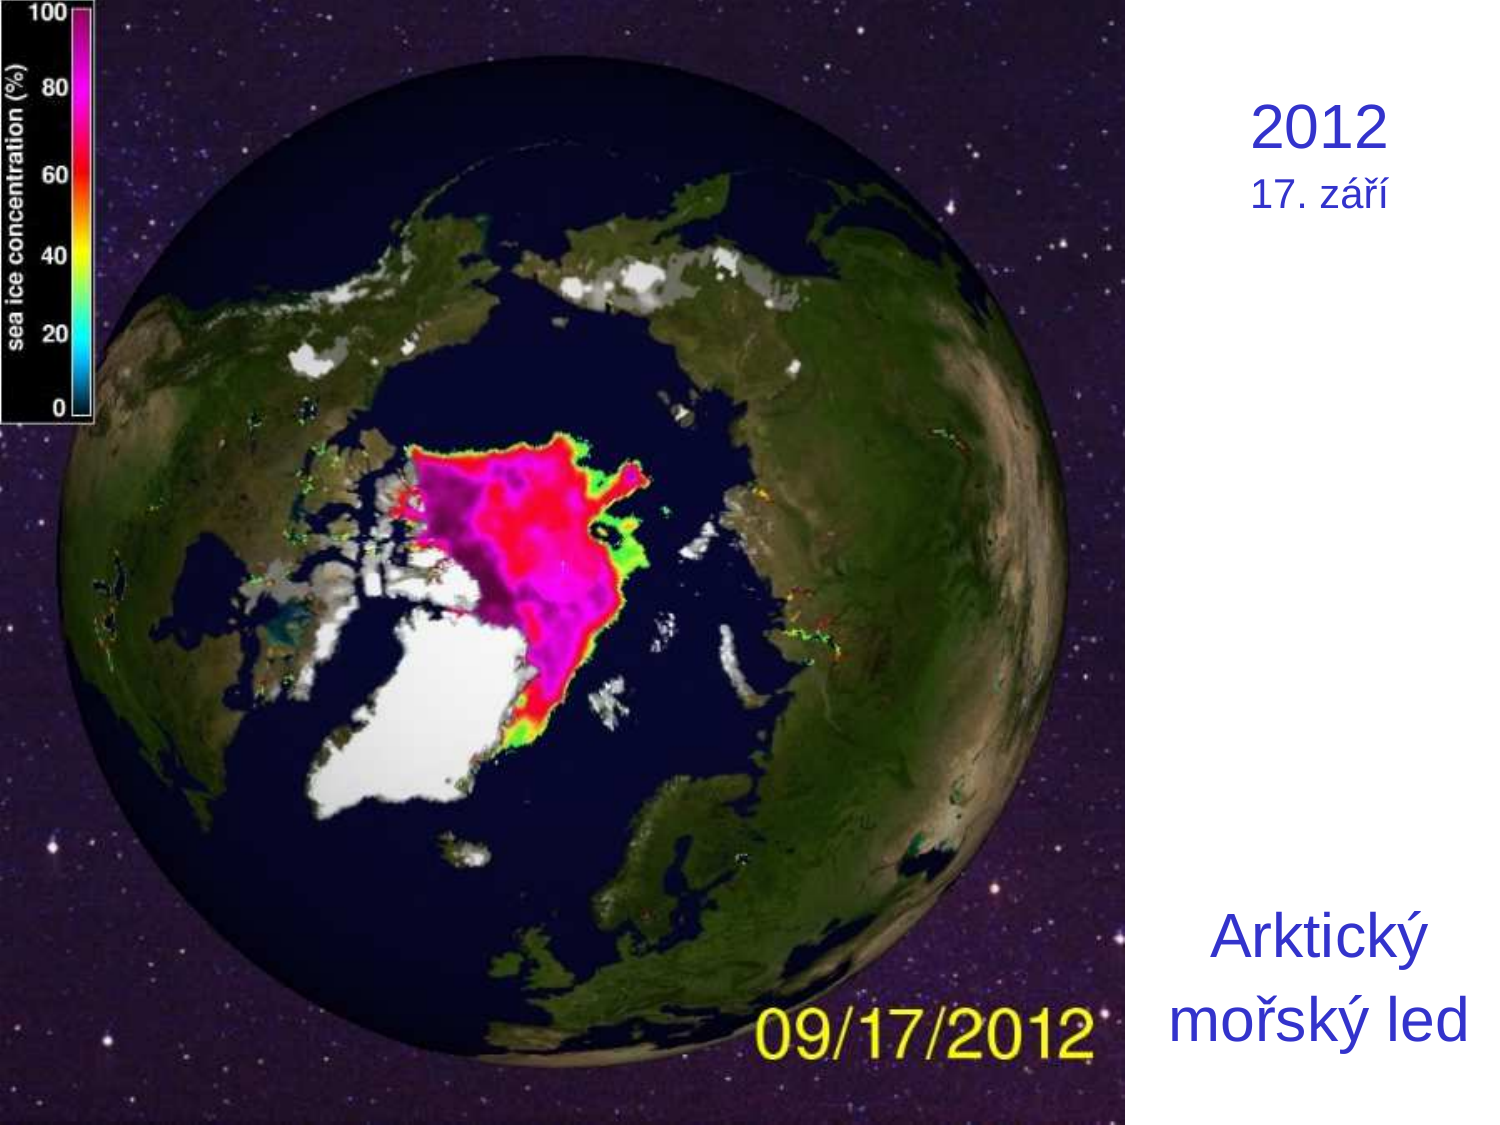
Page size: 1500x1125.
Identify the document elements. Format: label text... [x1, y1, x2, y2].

picture [0, 0, 1125, 1125]
title 2012 17. září Arktický mořský led [1139, 7, 1500, 1125]
